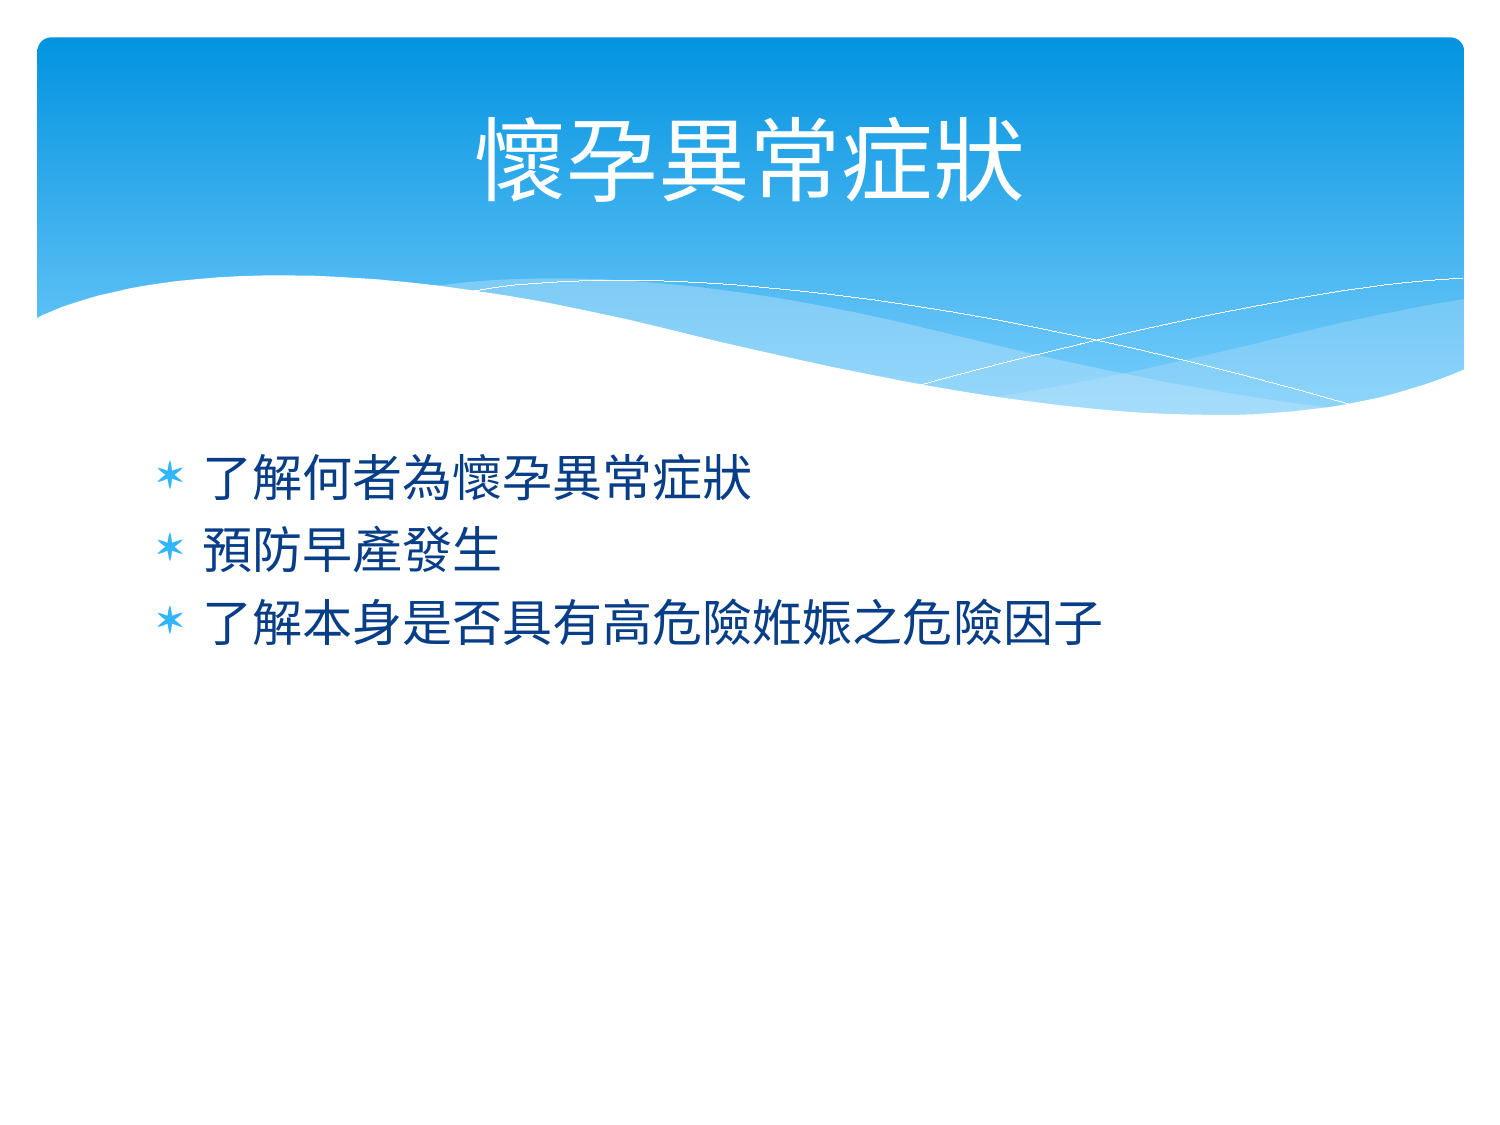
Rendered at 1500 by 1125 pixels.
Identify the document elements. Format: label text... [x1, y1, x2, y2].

title 懷孕異常症狀 [75, 55, 1426, 261]
list 了解何者為懷孕異常症狀 預防早產發生 了解本身是否具有高危險姙娠之危險因子 [142, 438, 1359, 1005]
